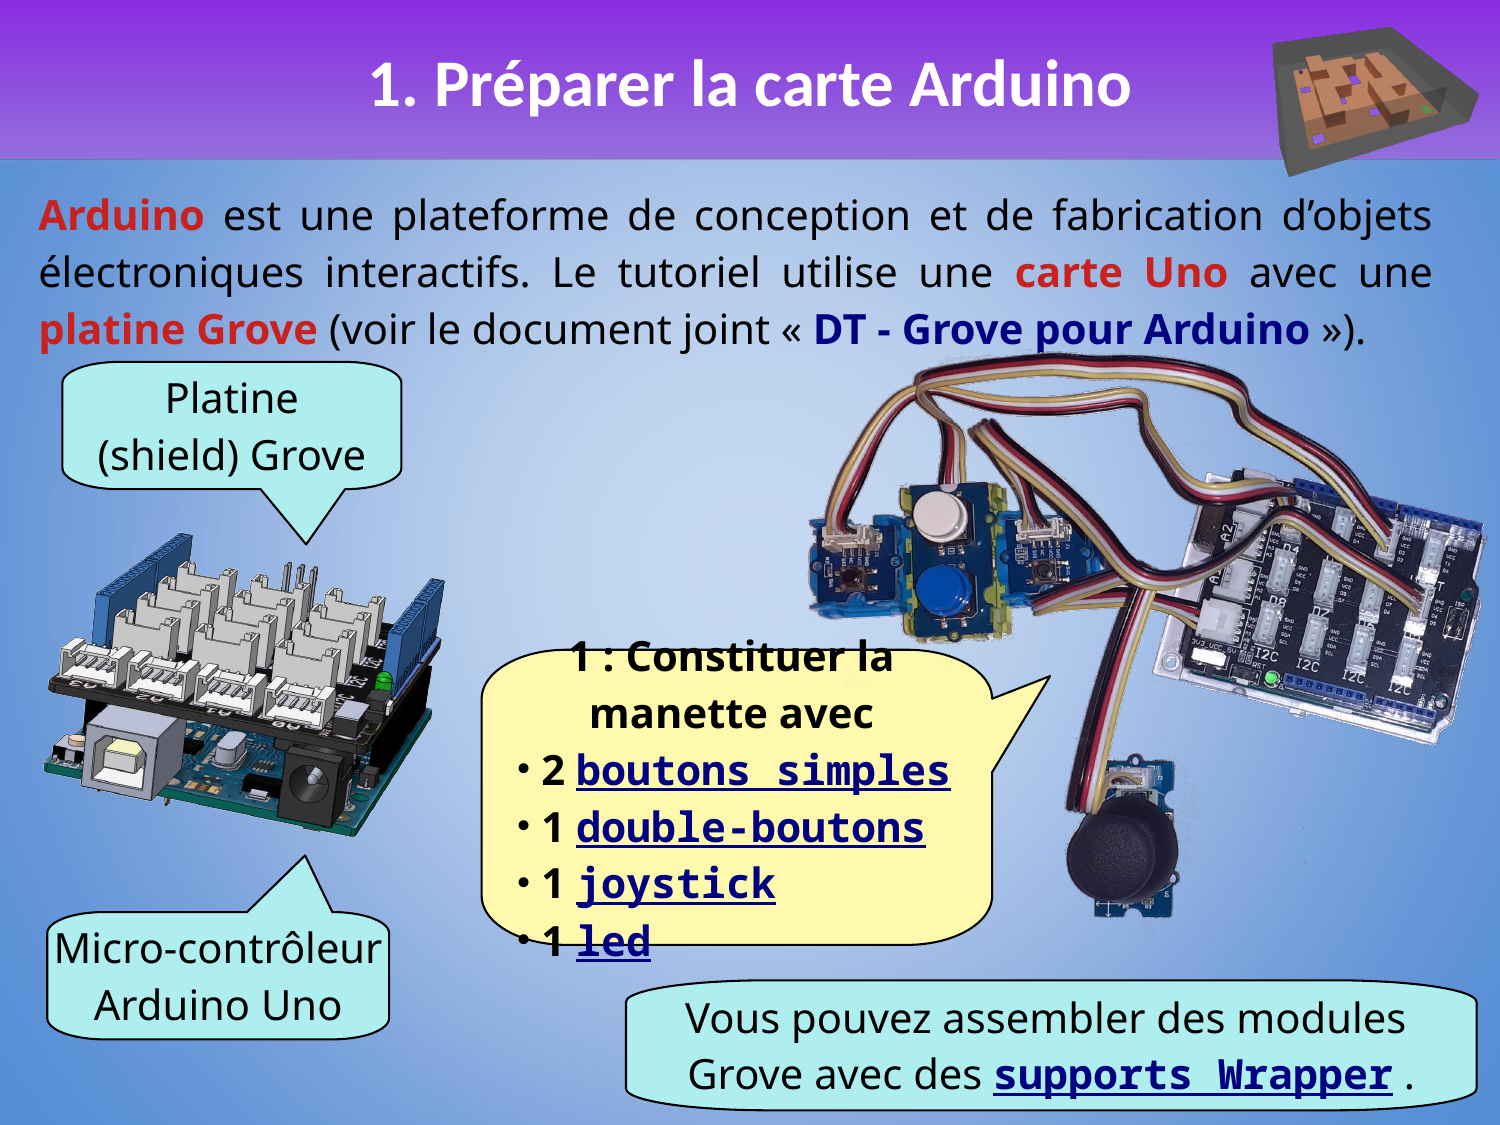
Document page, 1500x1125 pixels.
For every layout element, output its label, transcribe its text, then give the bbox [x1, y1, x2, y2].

text_box 1. Préparer la carte Arduino [0, 0, 1500, 159]
text_box Arduino est une plateforme de conception et de fabrication d’objets électroniques interactifs. Le tutoriel utilise une carte Uno avec une platine Grove (voir le document joint « DT - Grove pour Arduino »). [23, 178, 1448, 319]
picture [0, 27, 1500, 1125]
text_box Micro-contrôleur Arduino Uno [47, 855, 390, 1040]
text_box Vous pouvez assembler des modules Grove avec des supports Wrapper . [625, 980, 1477, 1111]
text_box 1 : Constituer la manette avec 2 boutons simples 1 double-boutons 1 joystick 1 led [481, 649, 961, 945]
text_box Platine (shield) Grove [62, 361, 402, 545]
